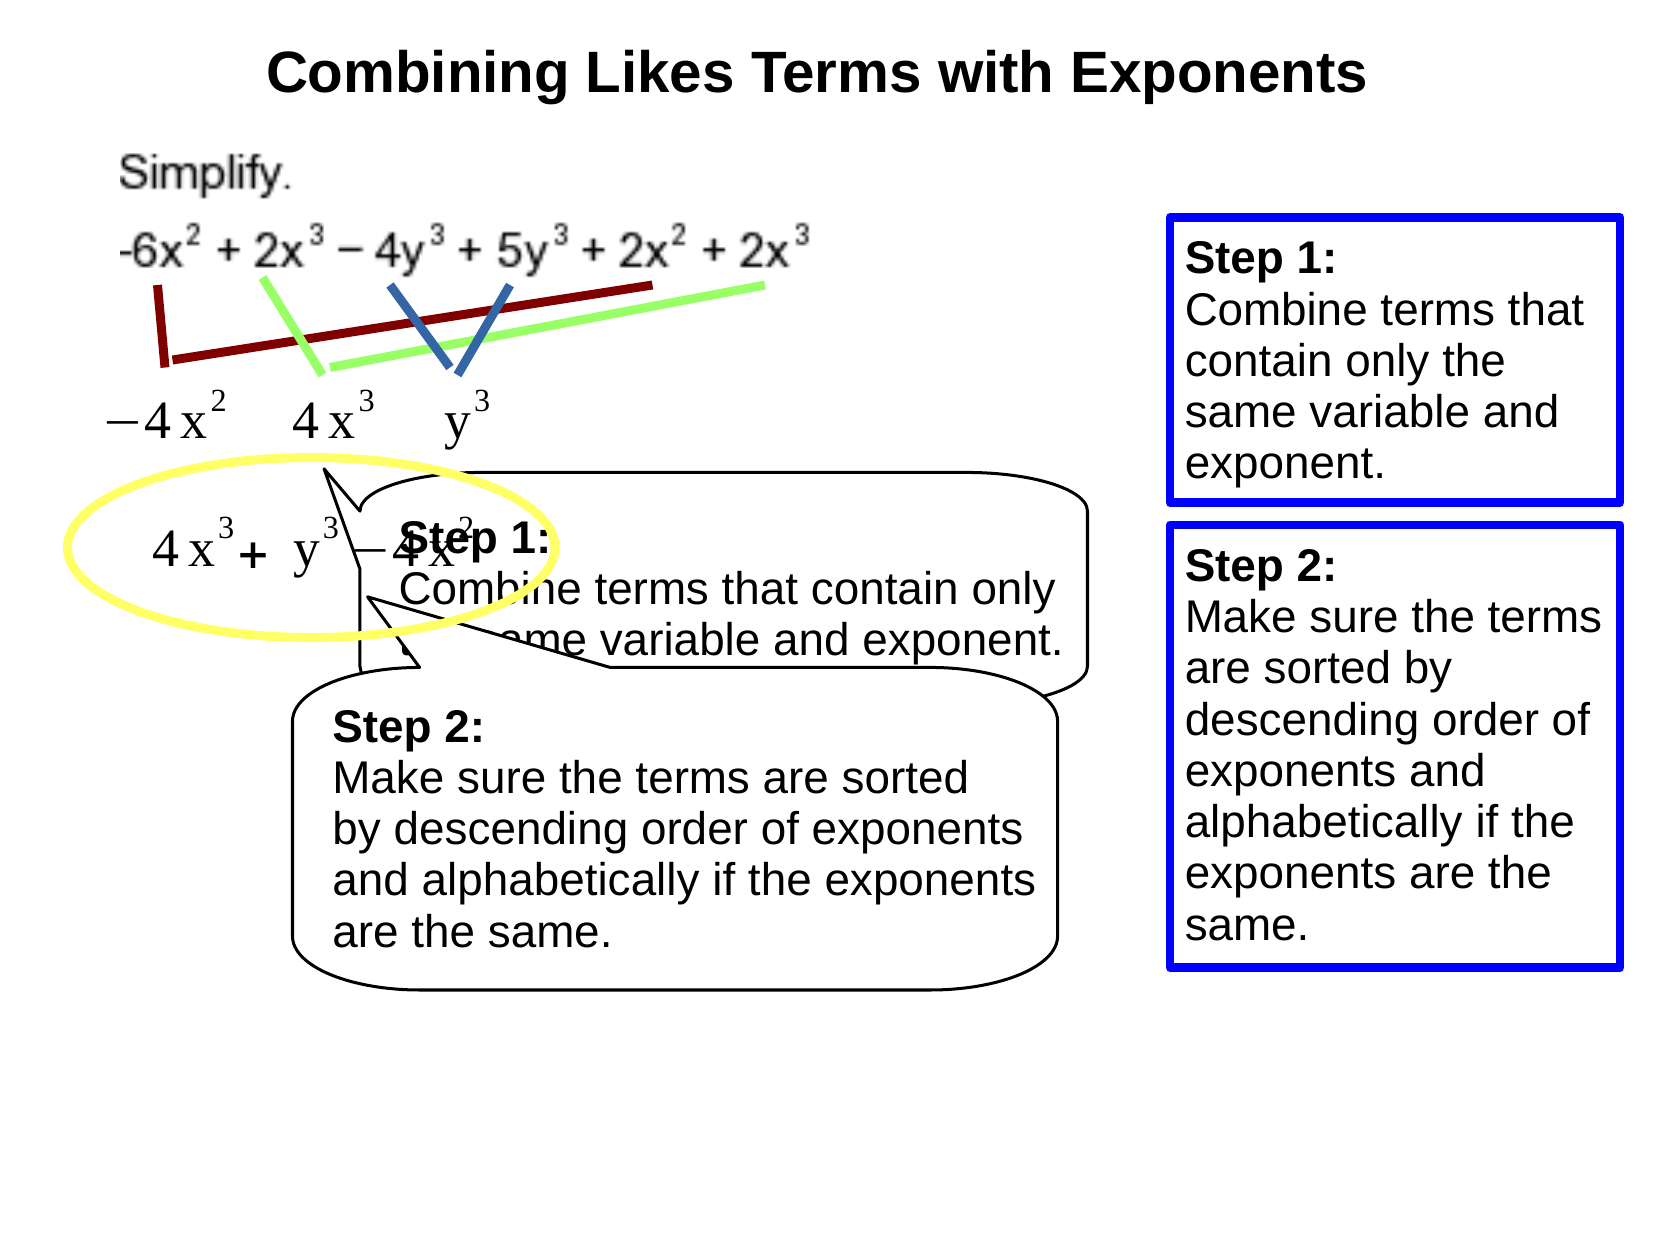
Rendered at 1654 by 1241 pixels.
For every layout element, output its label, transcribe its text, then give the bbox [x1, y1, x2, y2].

chart [94, 382, 233, 451]
text_box Step 1: Combine terms that contain only the same variable and exponent. [359, 475, 550, 631]
chart [437, 382, 497, 451]
text_box Step 2: Make sure the terms are sorted by descending order of exponents and alphabetically if the exponents are the same. [292, 624, 1058, 991]
text_box Step 1: Combine terms that contain only the same variable and exponent. Step 2: Make sure the terms are sorted by descending order of exponents and alphabetically if the exponents are the same. [1174, 225, 1616, 498]
text_box Combining Likes Terms with Exponents [45, 32, 1591, 181]
chart [135, 495, 278, 583]
chart [285, 510, 481, 578]
text_box Step 1: Combine terms that contain only the same variable and exponent. [359, 637, 418, 673]
picture [120, 181, 893, 316]
text_box Step 1: Combine terms that contain only the same variable and exponent. Step 2: Make sure the terms are sorted by descending order of exponents and alphabetically if the exponents are the same. [1170, 225, 1628, 1213]
text_box Step 1: Combine terms that contain only the same variable and exponent. [462, 472, 1088, 696]
text_box Step 1: Combine terms that contain only the same variable and exponent. [324, 468, 359, 510]
text_box Step 1: Combine terms that contain only the same variable and exponent. Step 2: Make sure the terms are sorted by descending order of exponents and alphabetically if the exponents are the same. [1174, 529, 1616, 963]
chart [285, 382, 381, 451]
